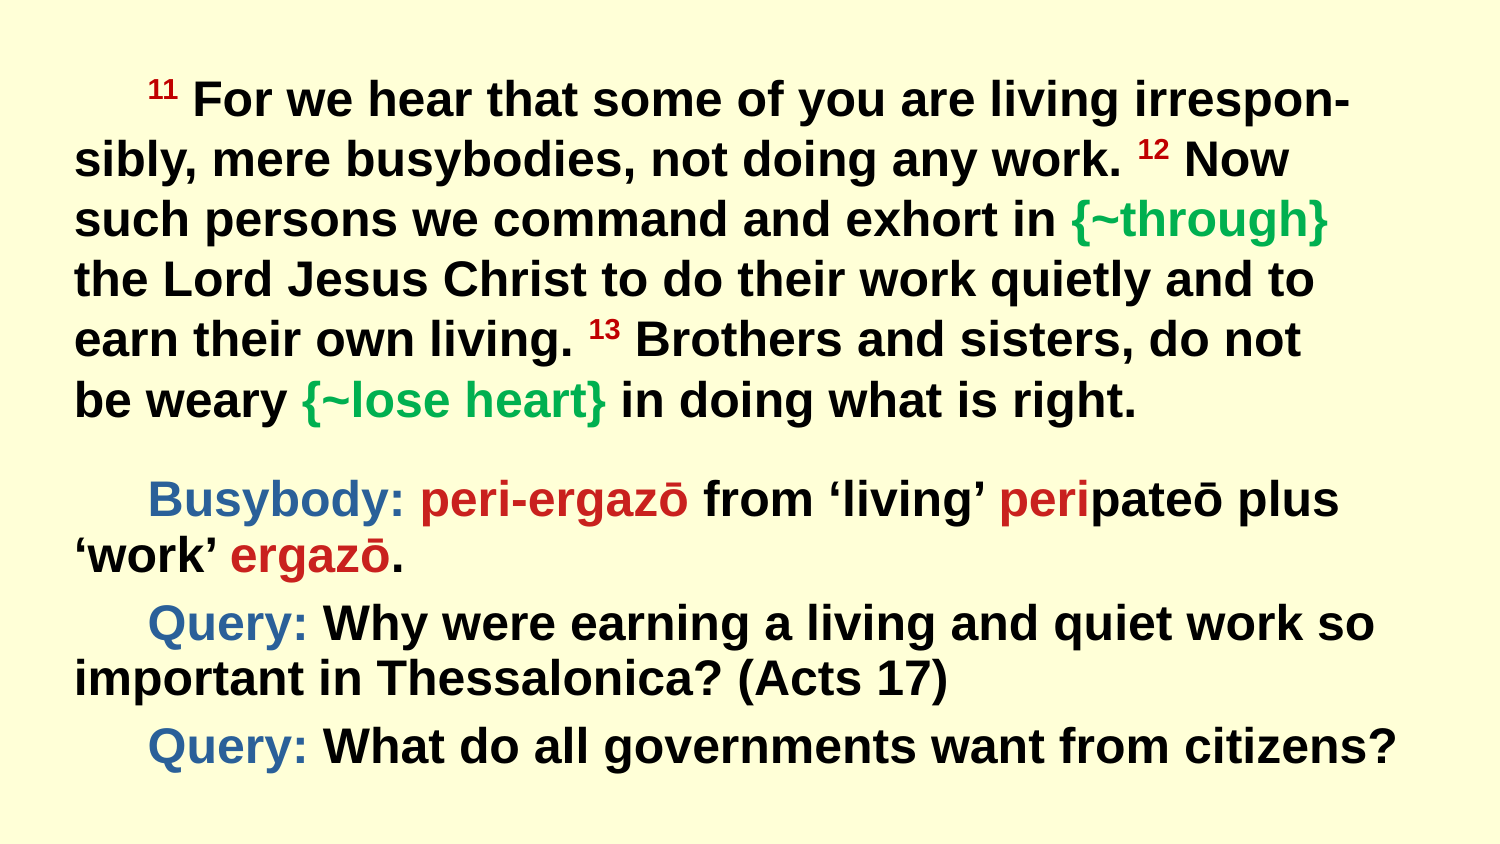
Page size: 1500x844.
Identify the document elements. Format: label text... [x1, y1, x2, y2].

text_box 11 For we hear that some of you are living irrespon-sibly, mere busybodies, not doing any work. 12 Now such persons we command and exhort in {~through} the Lord Jesus Christ to do their work quietly and to earn their own living. 13 Brothers and sisters, do not be weary {~lose heart} in doing what is right. [59, 59, 1388, 435]
text_box Busybody: peri-ergazō from ‘living’ peripateō plus ‘work’ ergazō. Query: Why were earning a living and quiet work so important in Thessalonica? (Acts 17) Query: What do all governments want from citizens? [59, 464, 1447, 782]
